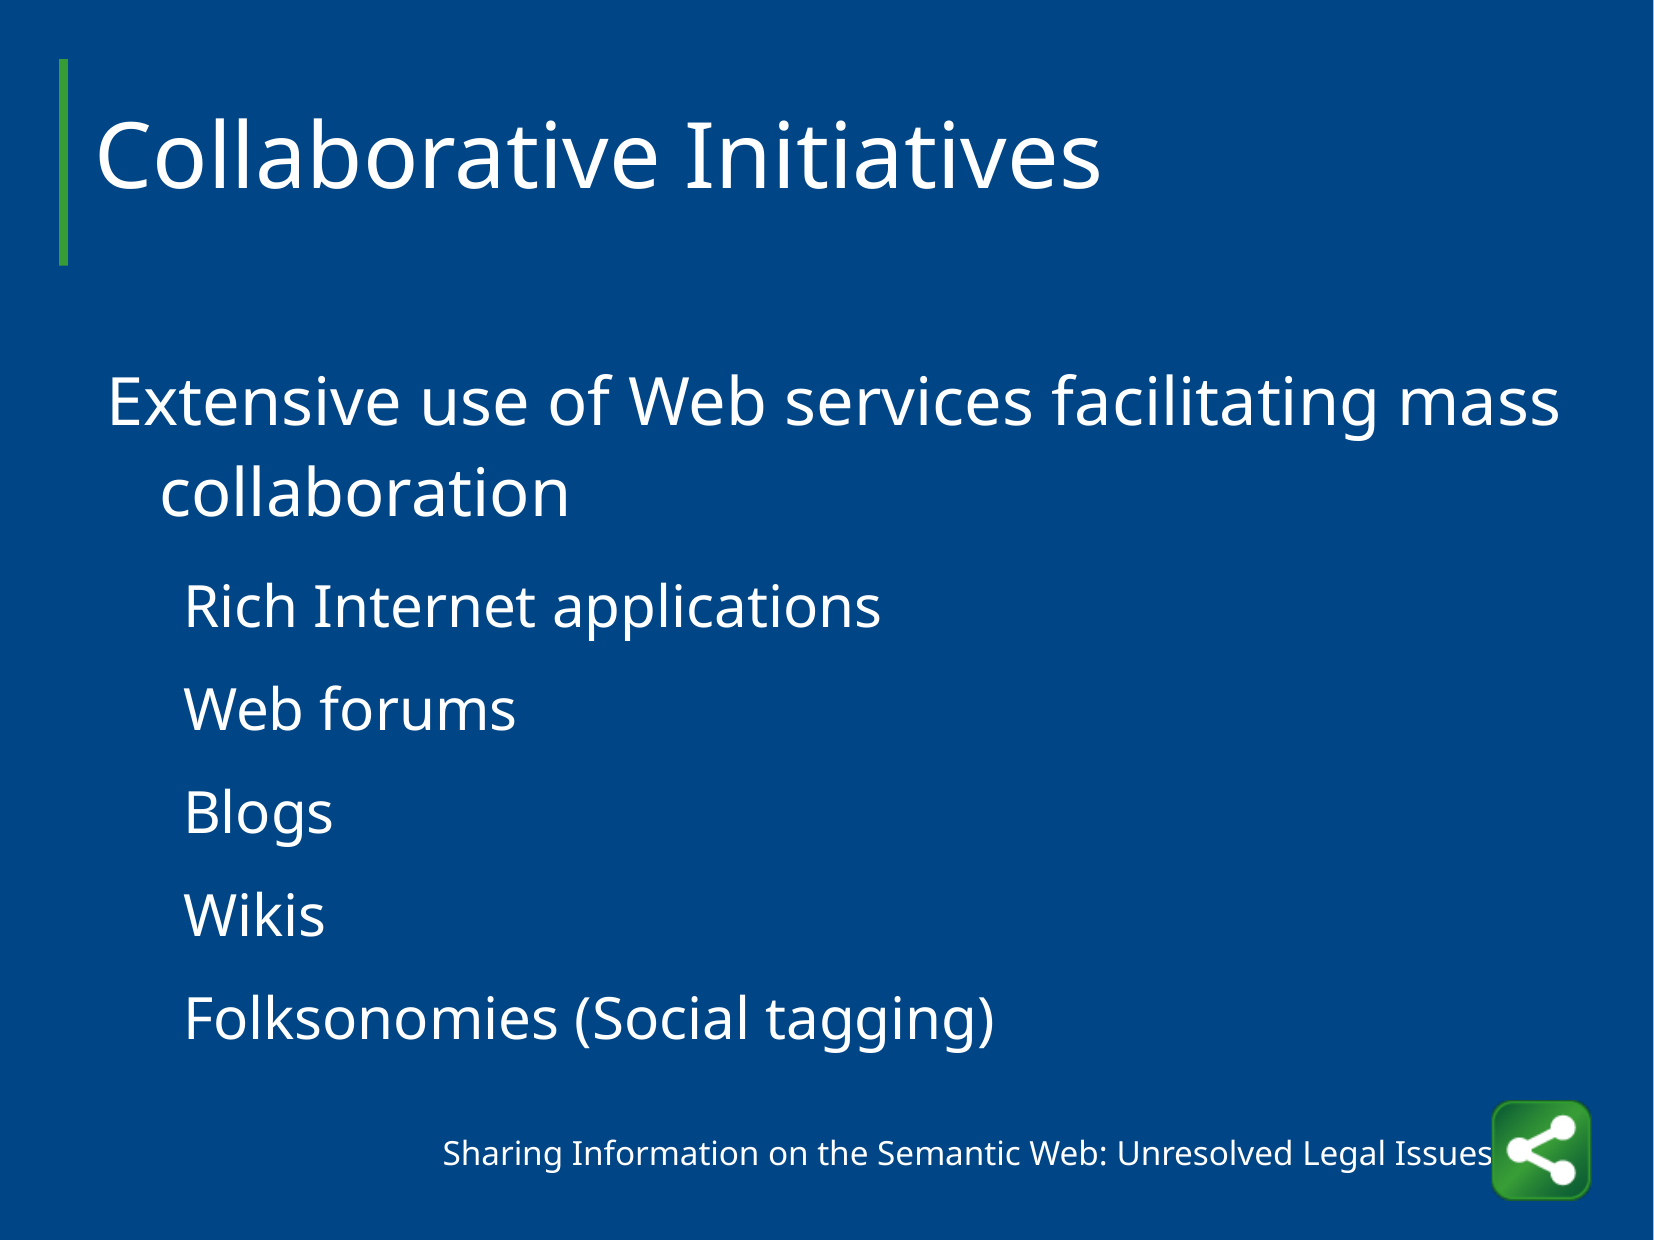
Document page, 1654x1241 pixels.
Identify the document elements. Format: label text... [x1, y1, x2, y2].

picture [1491, 1100, 1592, 1201]
list Extensive use of Web services facilitating mass collaboration Rich Internet applications Web forums Blogs Wikis Folksonomies (Social tagging) [88, 354, 1577, 1078]
title Collaborative Initiatives [94, 56, 1577, 250]
